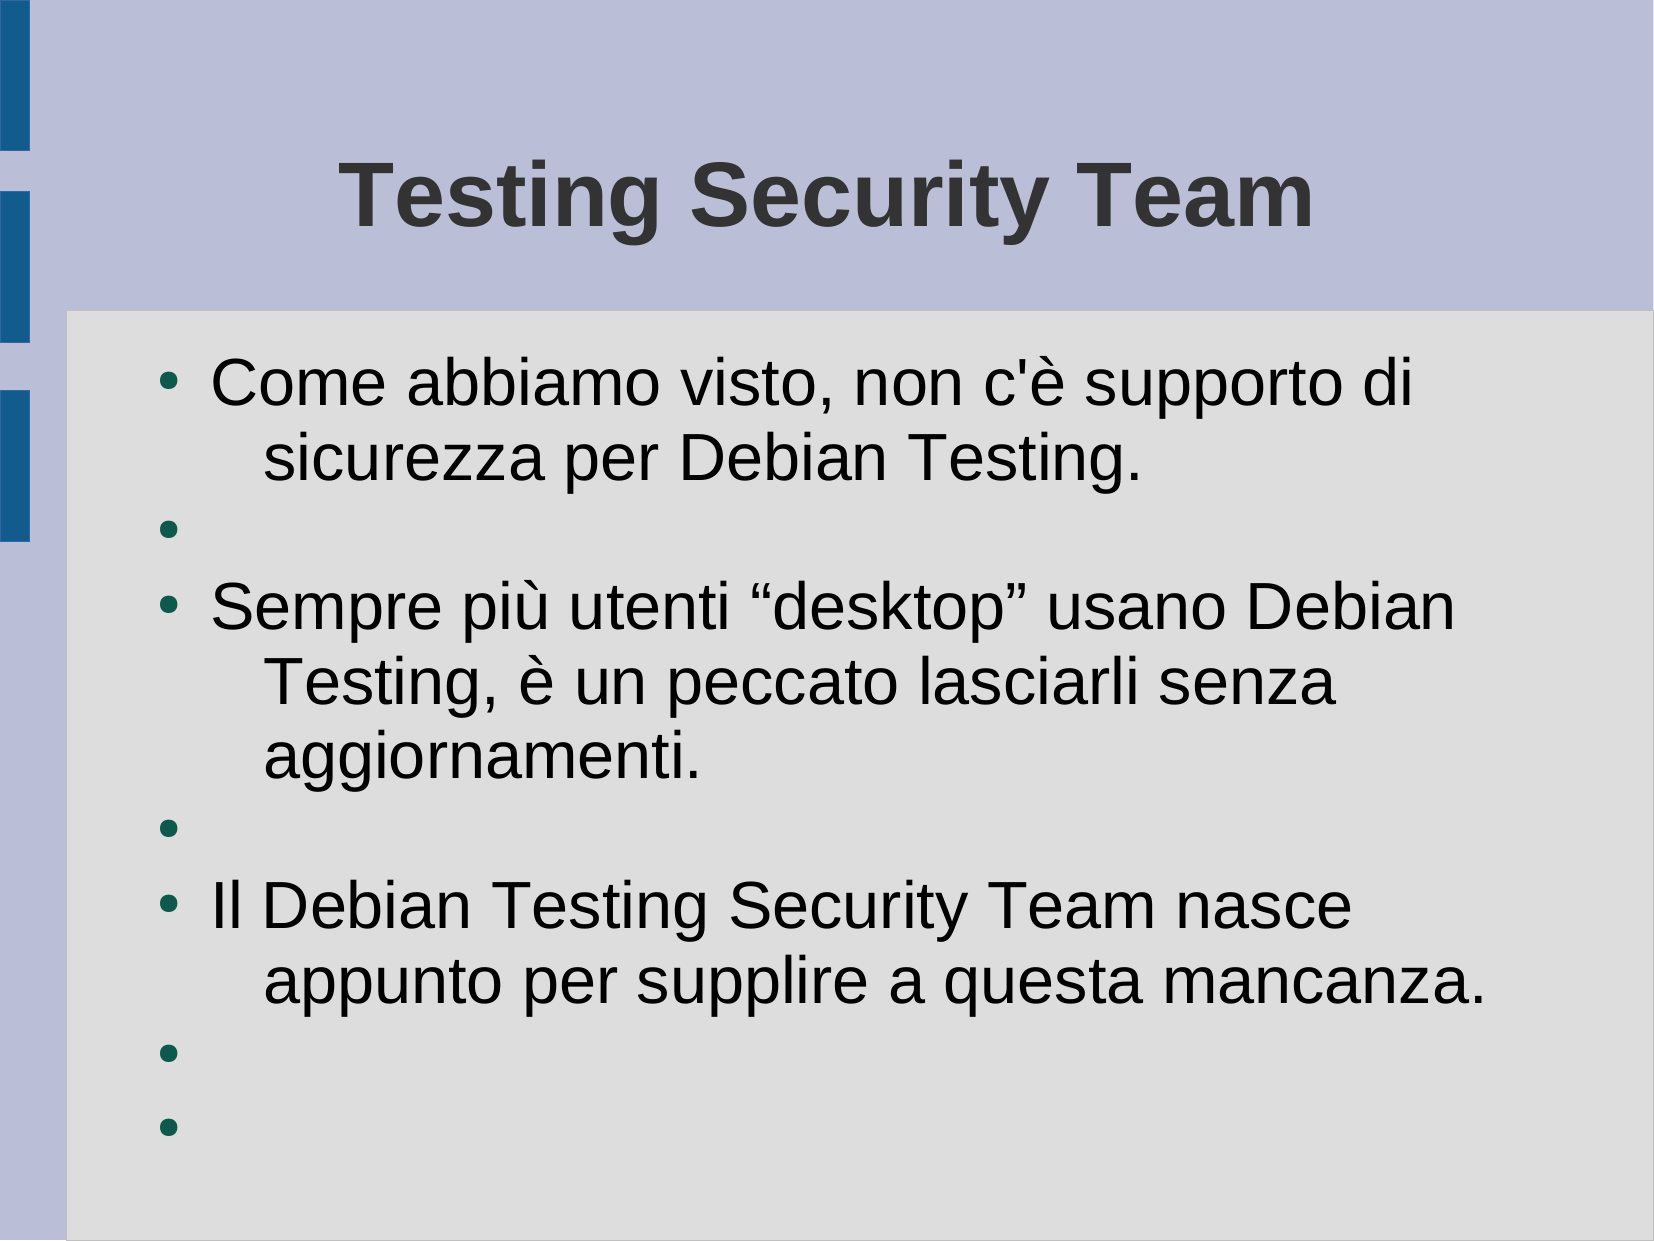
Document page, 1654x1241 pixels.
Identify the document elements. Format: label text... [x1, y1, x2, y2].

list Come abbiamo visto, non c'è supporto di sicurezza per Debian Testing. Sempre più utenti “desktop” usano Debian Testing, è un peccato lasciarli senza aggiornamenti. Il Debian Testing Security Team nasce appunto per supplire a questa mancanza. [121, 344, 1534, 1178]
title Testing Security Team [121, 91, 1534, 299]
